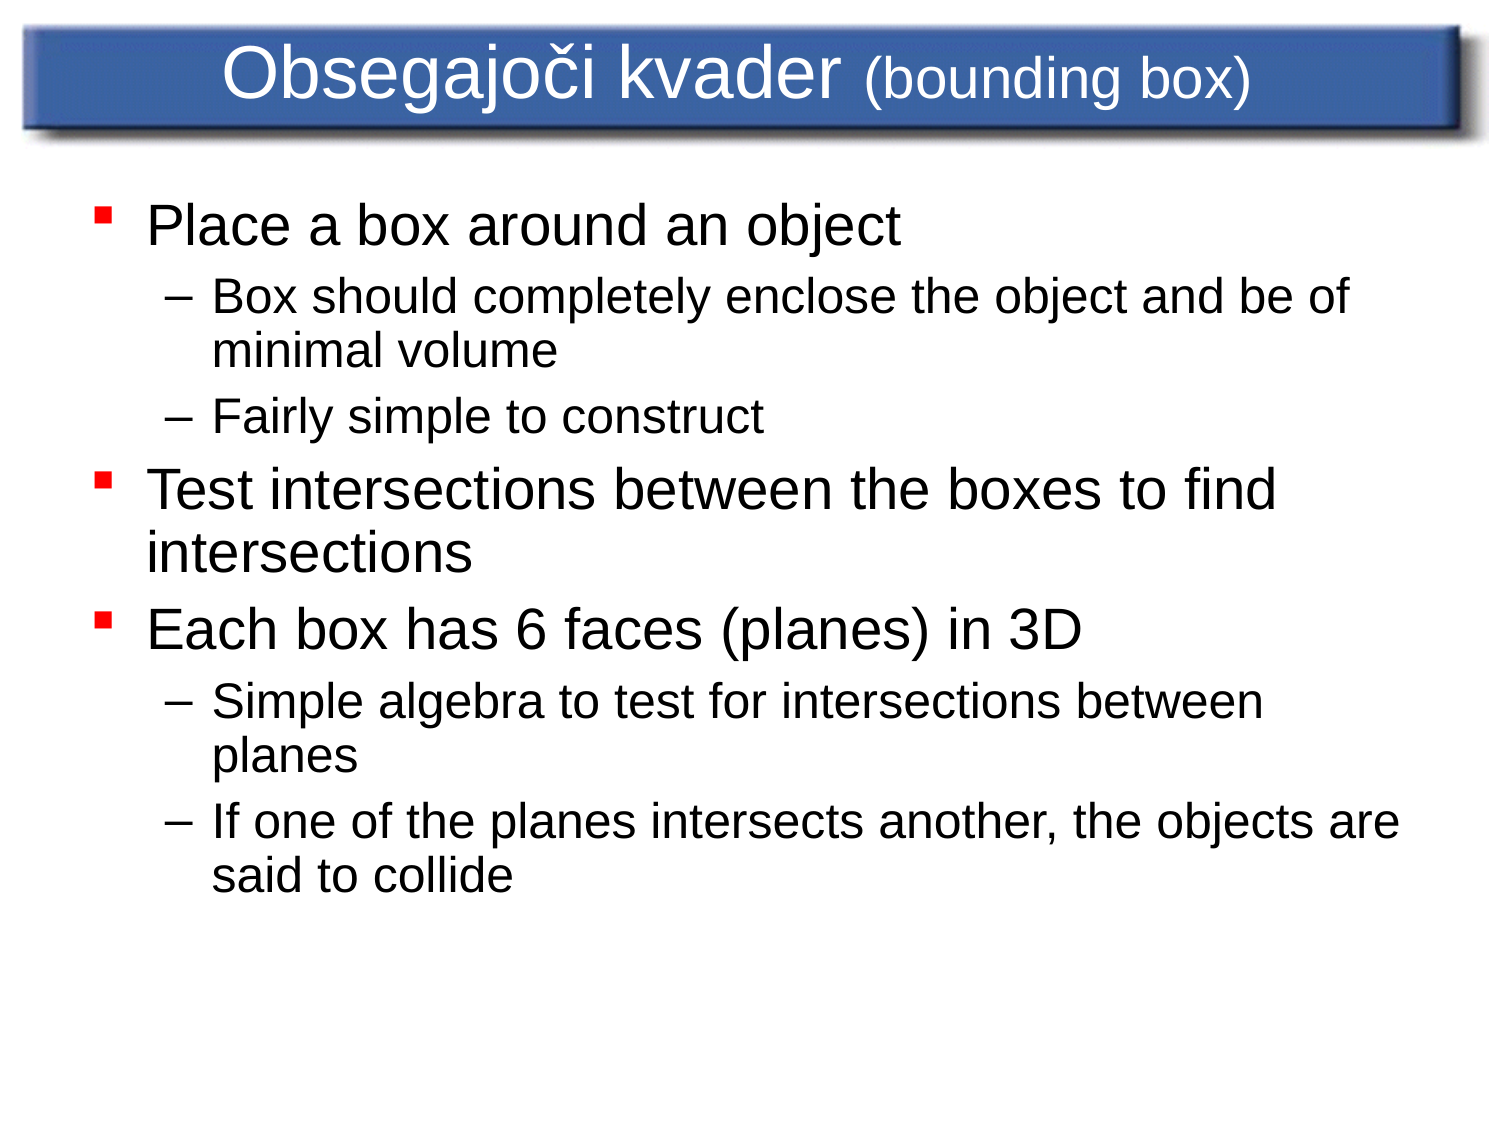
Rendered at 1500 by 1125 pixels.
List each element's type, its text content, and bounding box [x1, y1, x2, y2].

picture [21, 22, 1489, 149]
list Place a box around an object Box should completely enclose the object and be of minimal volume Fairly simple to construct Test intersections between the boxes to find intersections Each box has 6 faces (planes) in 3D Simple algebra to test for intersections between planes If one of the planes intersects another, the objects are said to collide [75, 187, 1426, 978]
title Obsegajoči kvader (bounding box) [62, 0, 1413, 138]
